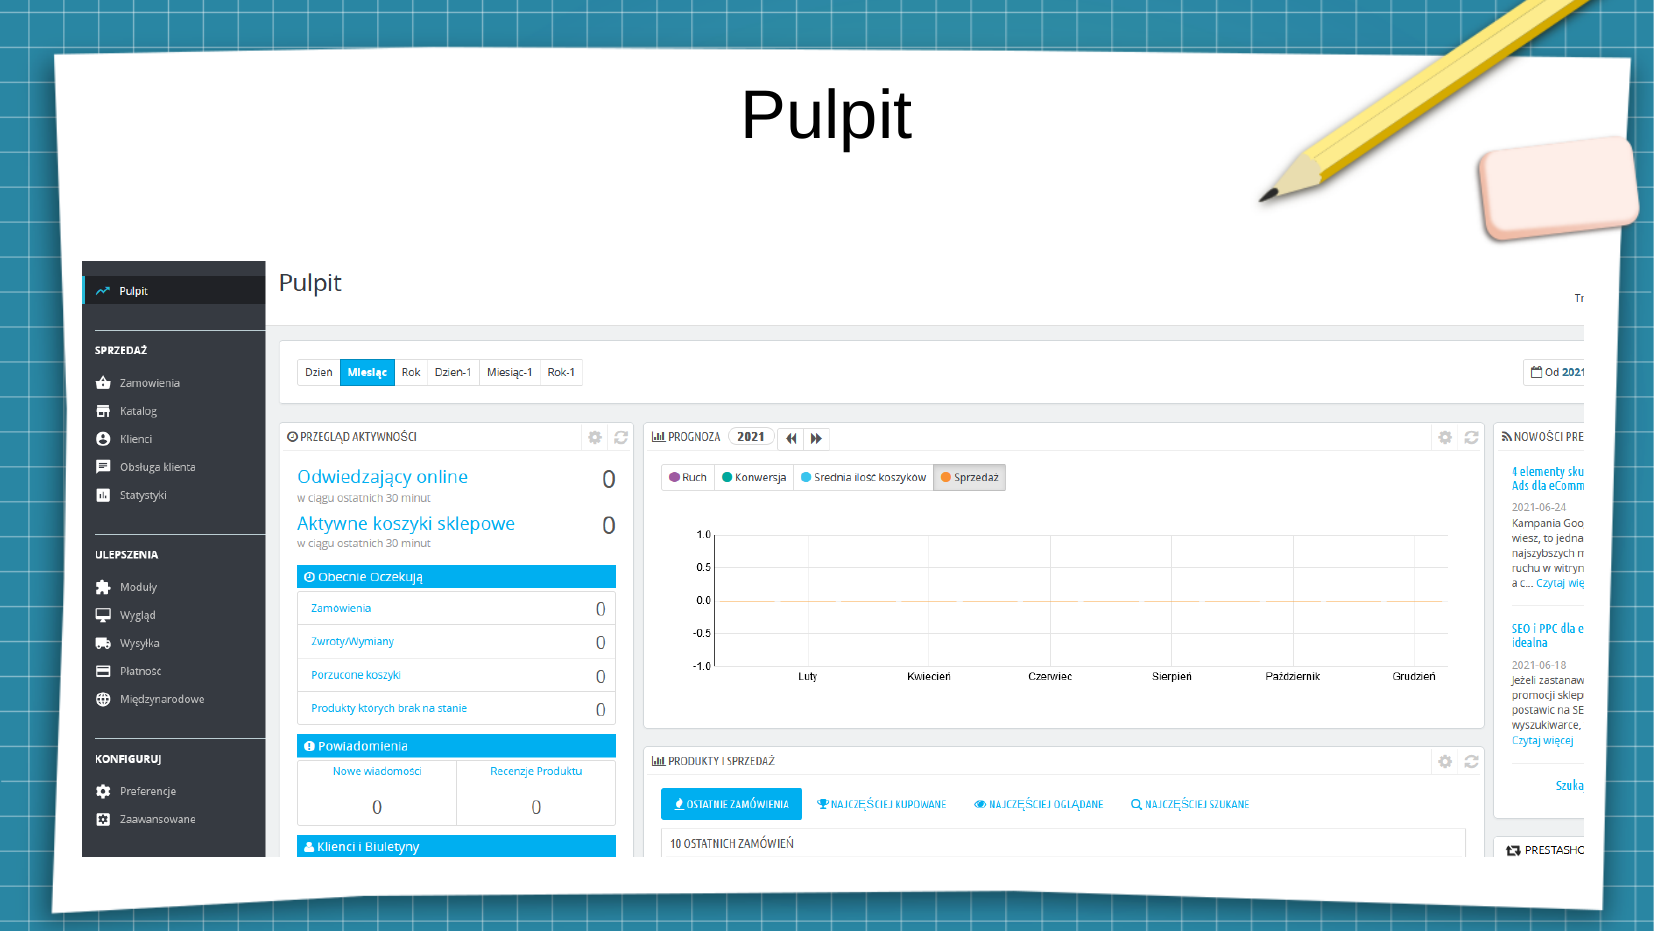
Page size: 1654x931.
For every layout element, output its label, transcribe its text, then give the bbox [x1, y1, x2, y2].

title Pulpit [82, 37, 1571, 193]
picture [0, 0, 1654, 931]
